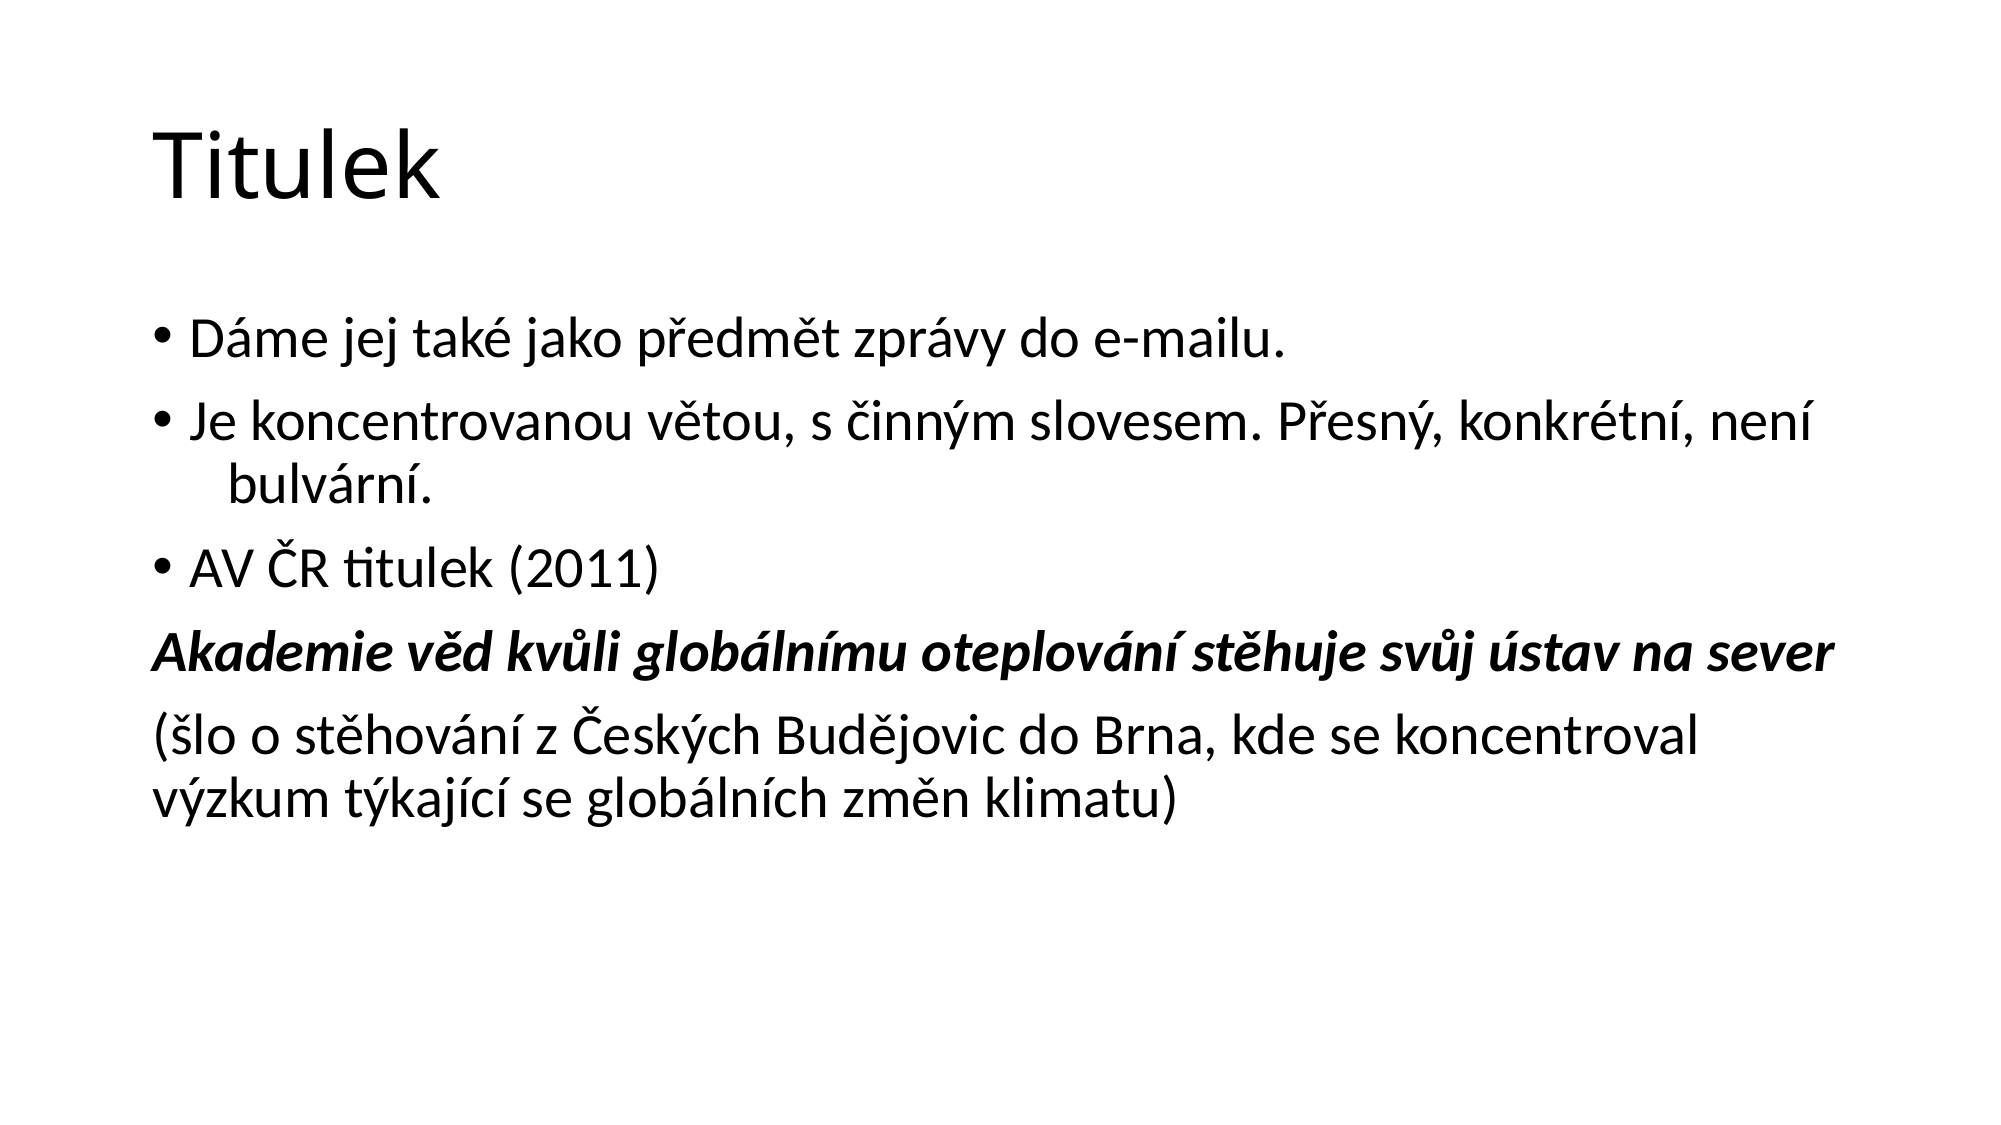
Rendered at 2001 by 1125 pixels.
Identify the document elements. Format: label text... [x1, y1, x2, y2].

title Titulek [137, 59, 1863, 278]
list Dáme jej také jako předmět zprávy do e-mailu. Je koncentrovanou větou, s činným slovesem. Přesný, konkrétní, není bulvární. AV ČR titulek (2011) Akademie věd kvůli globálnímu oteplování stěhuje svůj ústav na sever (šlo o stěhování z Českých Budějovic do Brna, kde se koncentroval výzkum týkající se globálních změn klimatu) [137, 299, 1863, 1014]
